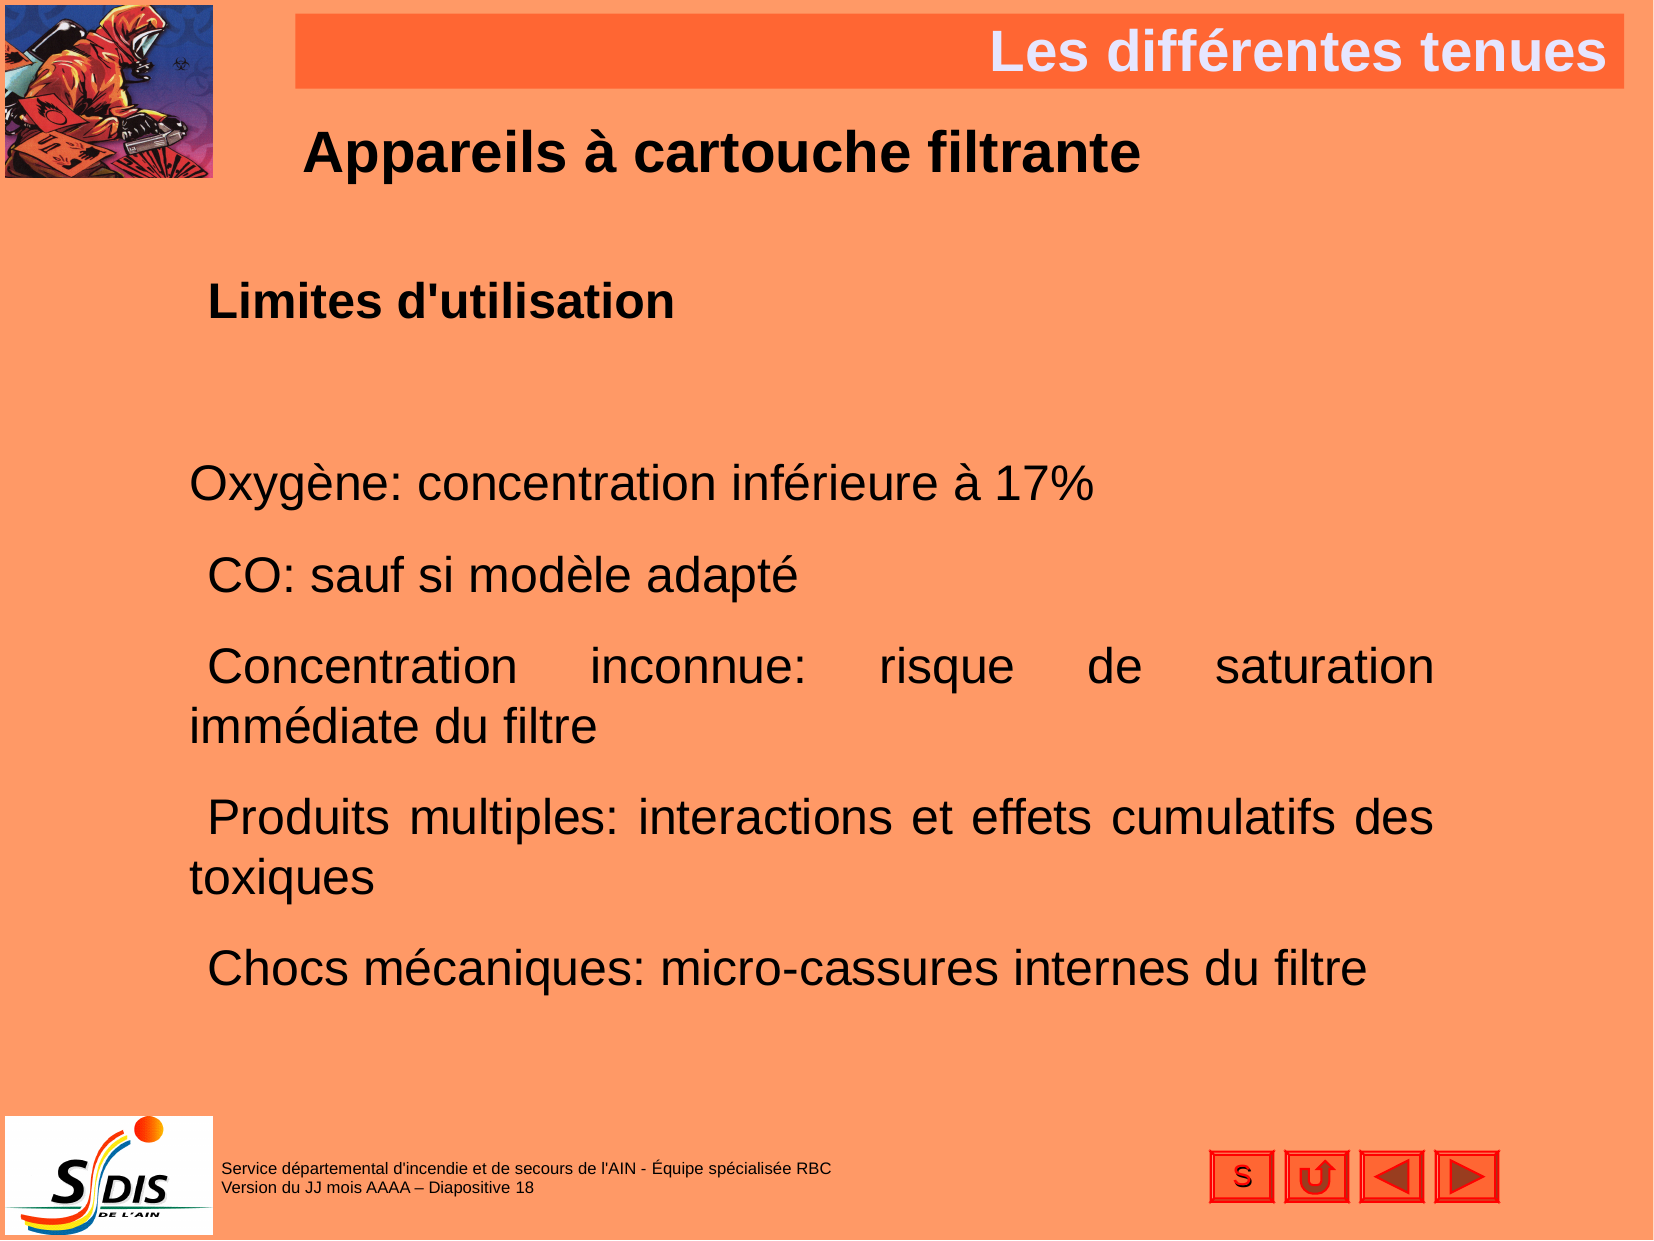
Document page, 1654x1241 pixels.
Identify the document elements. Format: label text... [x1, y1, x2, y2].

picture [5, 1116, 213, 1235]
text_box Appareils à cartouche filtrante [287, 112, 1158, 193]
text_box Les différentes tenues [295, 13, 1625, 89]
text_box Limites d'utilisation Oxygène: concentration inférieure à 17% CO: sauf si modèle adapté Concentration inconnue: risque de saturation immédiate du filtre Produits multiples: interactions et effets cumulatifs des toxiques Chocs mécaniques: micro-cassures internes du filtre [174, 260, 1451, 1004]
picture [5, 5, 213, 178]
